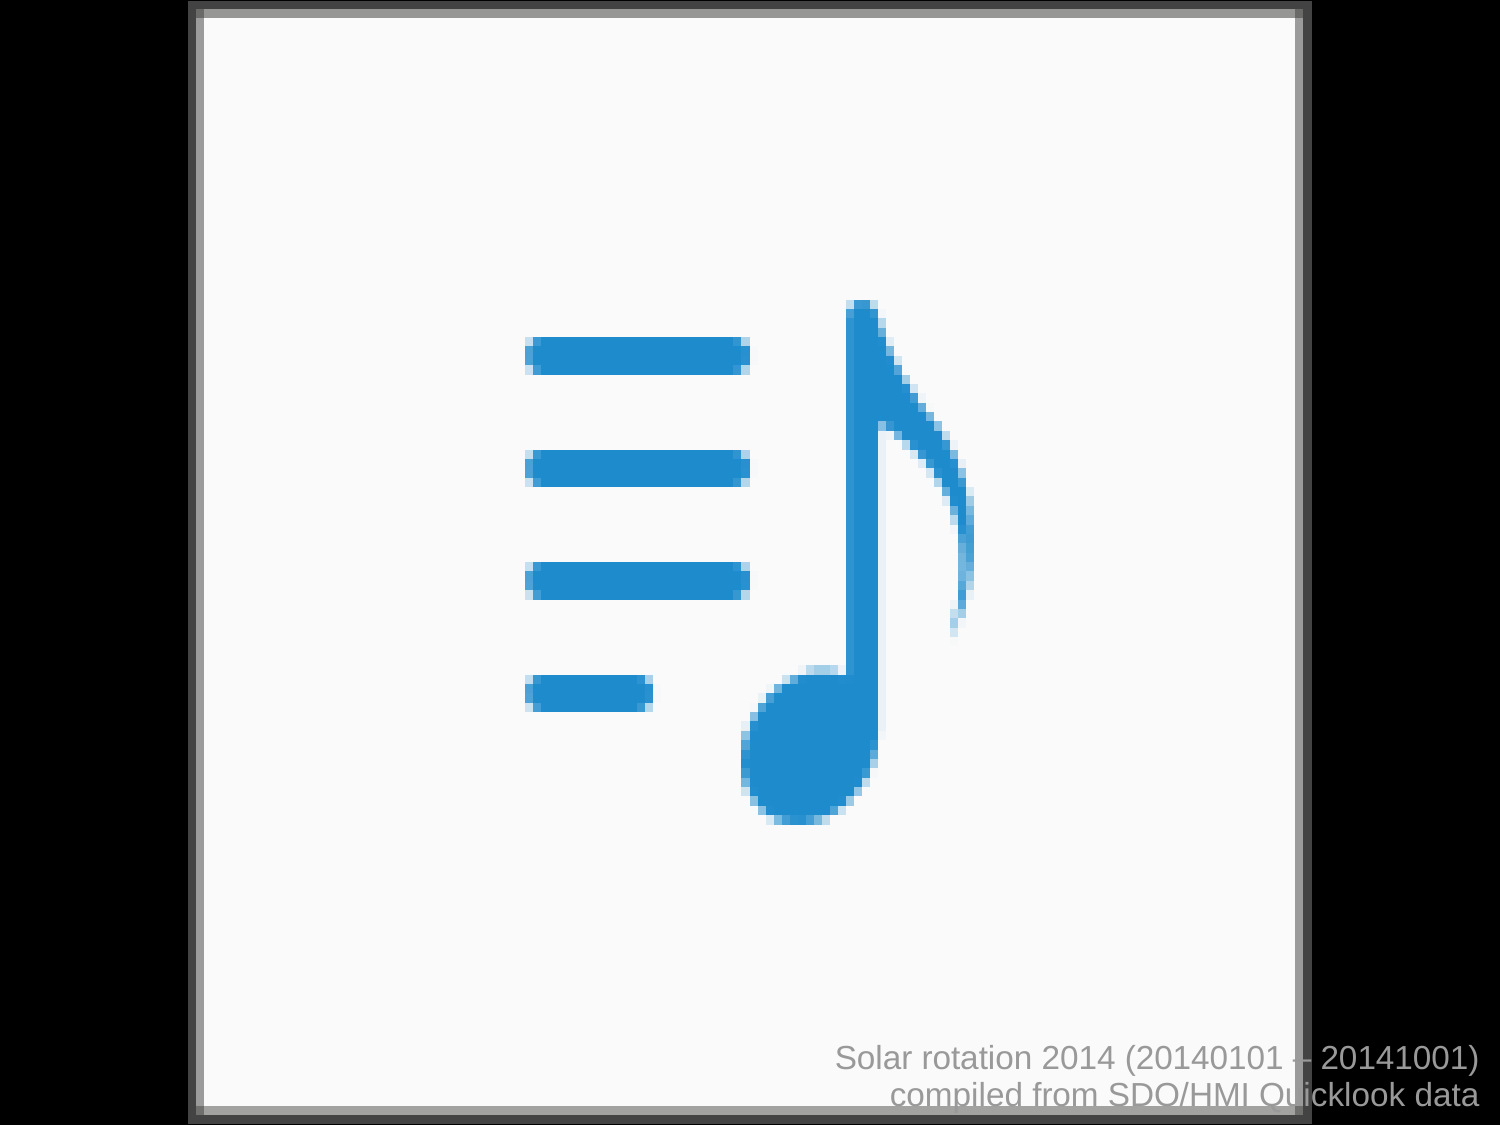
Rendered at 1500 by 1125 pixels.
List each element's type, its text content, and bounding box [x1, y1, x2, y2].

text_box [0, 0, 1500, 1125]
text_box Solar rotation 2014 (20140101 – 20141001) compiled from SDO/HMI Quicklook data [655, 1031, 1496, 1121]
